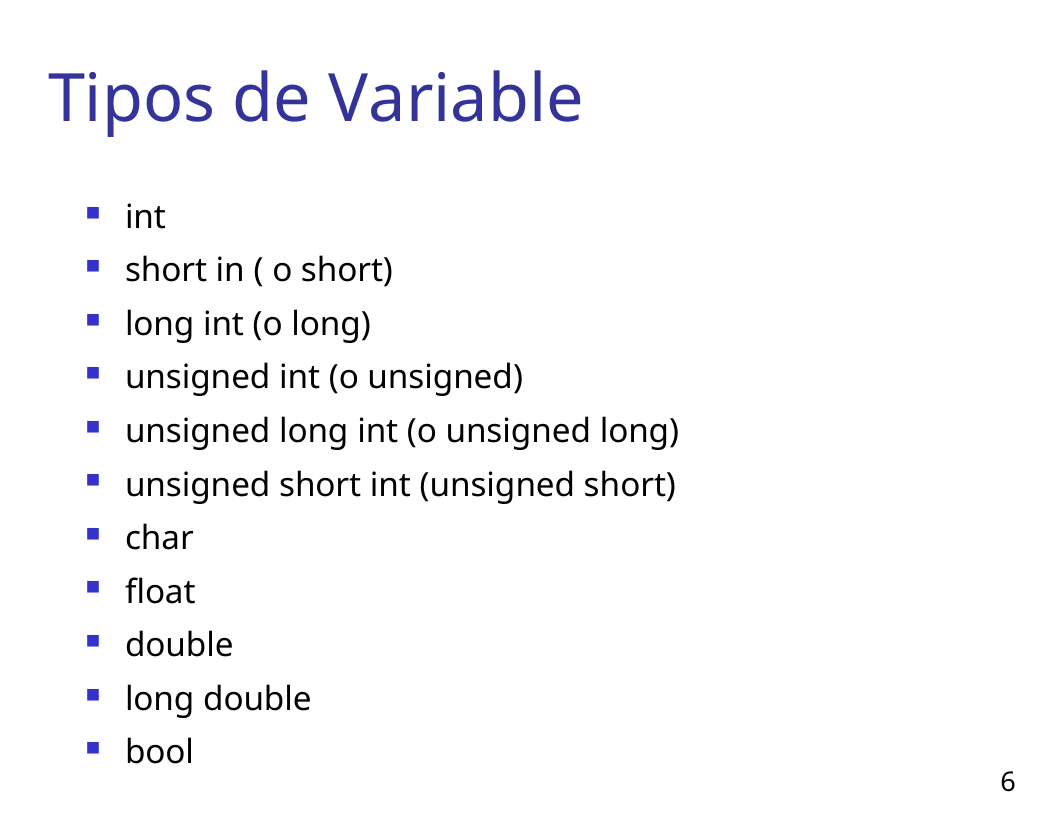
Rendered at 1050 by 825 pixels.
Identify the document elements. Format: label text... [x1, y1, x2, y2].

list int short in ( o short) long int (o long) unsigned int (o unsigned) unsigned long int (o unsigned long) unsigned short int (unsigned short) char float double long double bool [75, 187, 1023, 739]
title Tipos de Variable [37, 26, 1026, 147]
